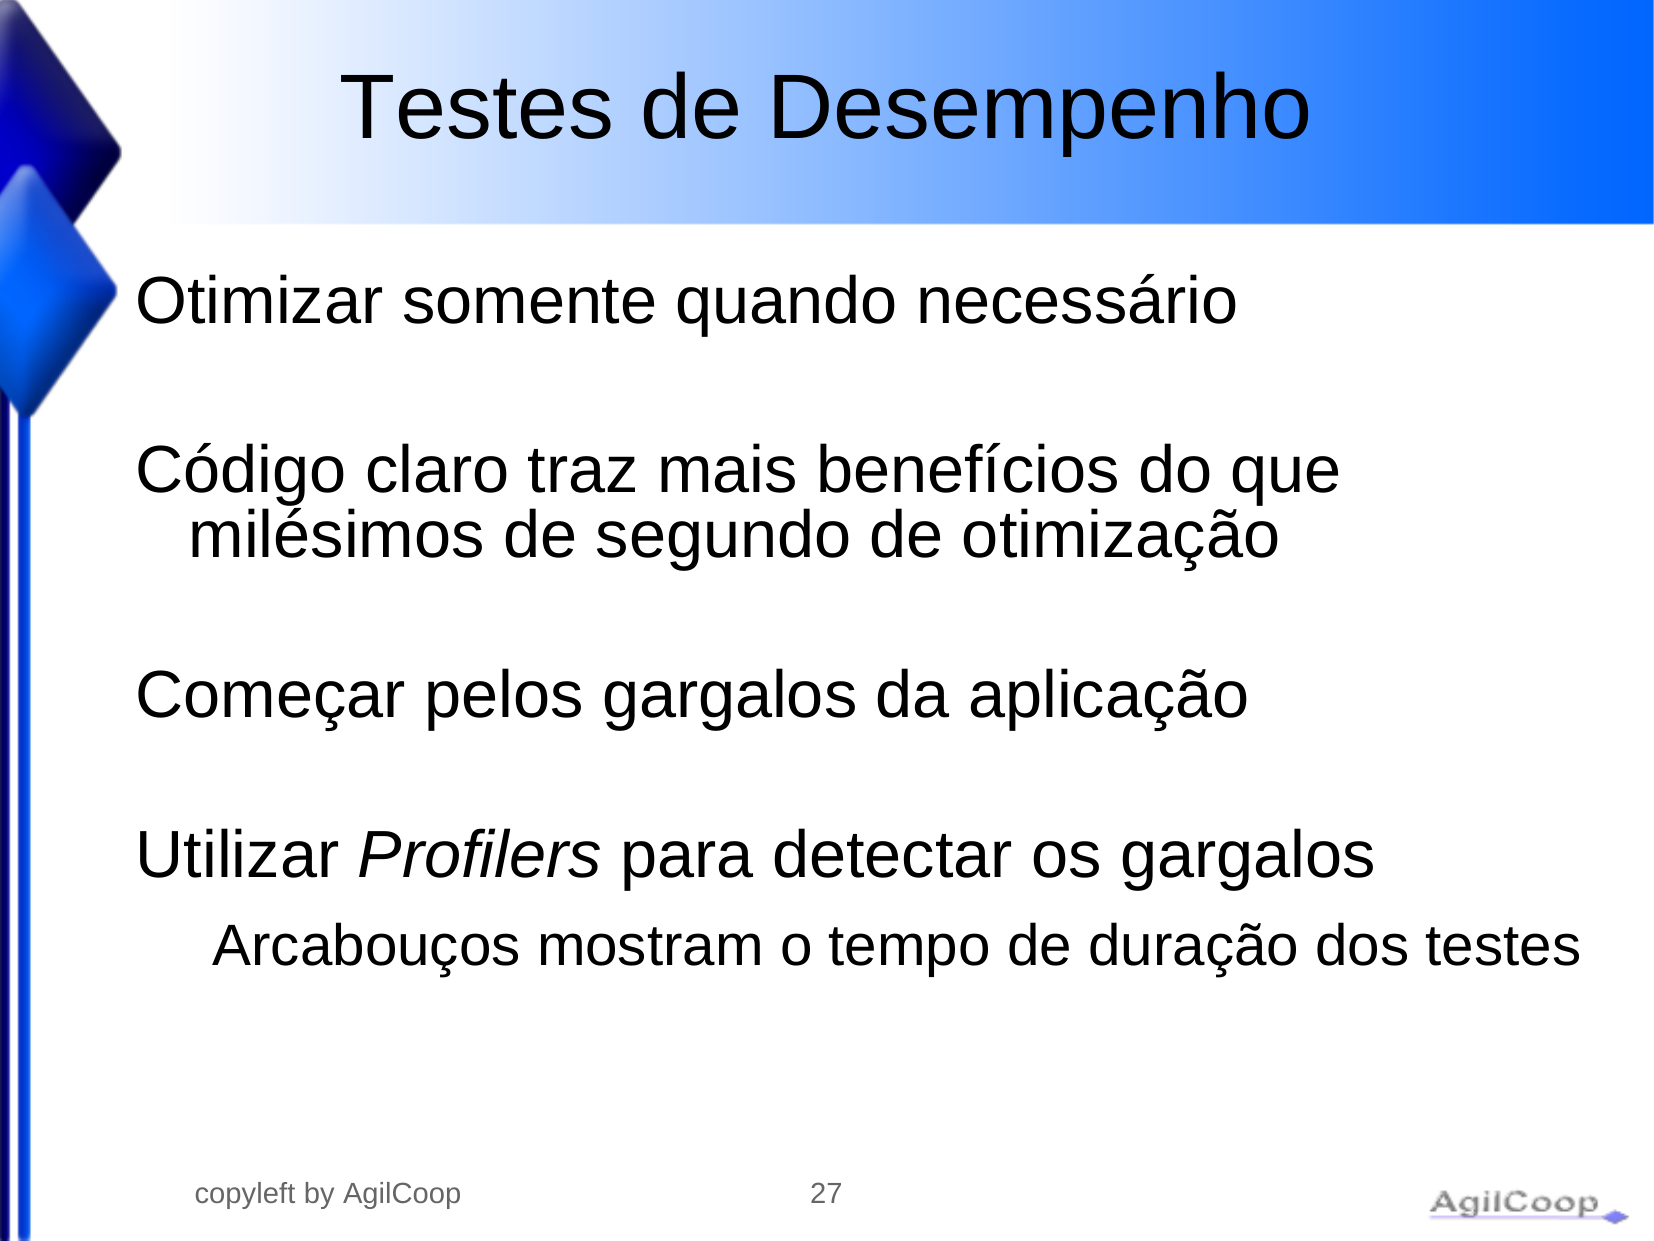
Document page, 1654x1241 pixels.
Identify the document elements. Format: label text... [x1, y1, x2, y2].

picture [0, 0, 1654, 1241]
title Testes de Desempenho [82, 60, 1571, 163]
list Otimizar somente quando necessário Código claro traz mais benefícios do que milésimos de segundo de otimização Começar pelos gargalos da aplicação Utilizar Profilers para detectar os gargalos Arcabouços mostram o tempo de duração dos testes [118, 271, 1607, 1043]
